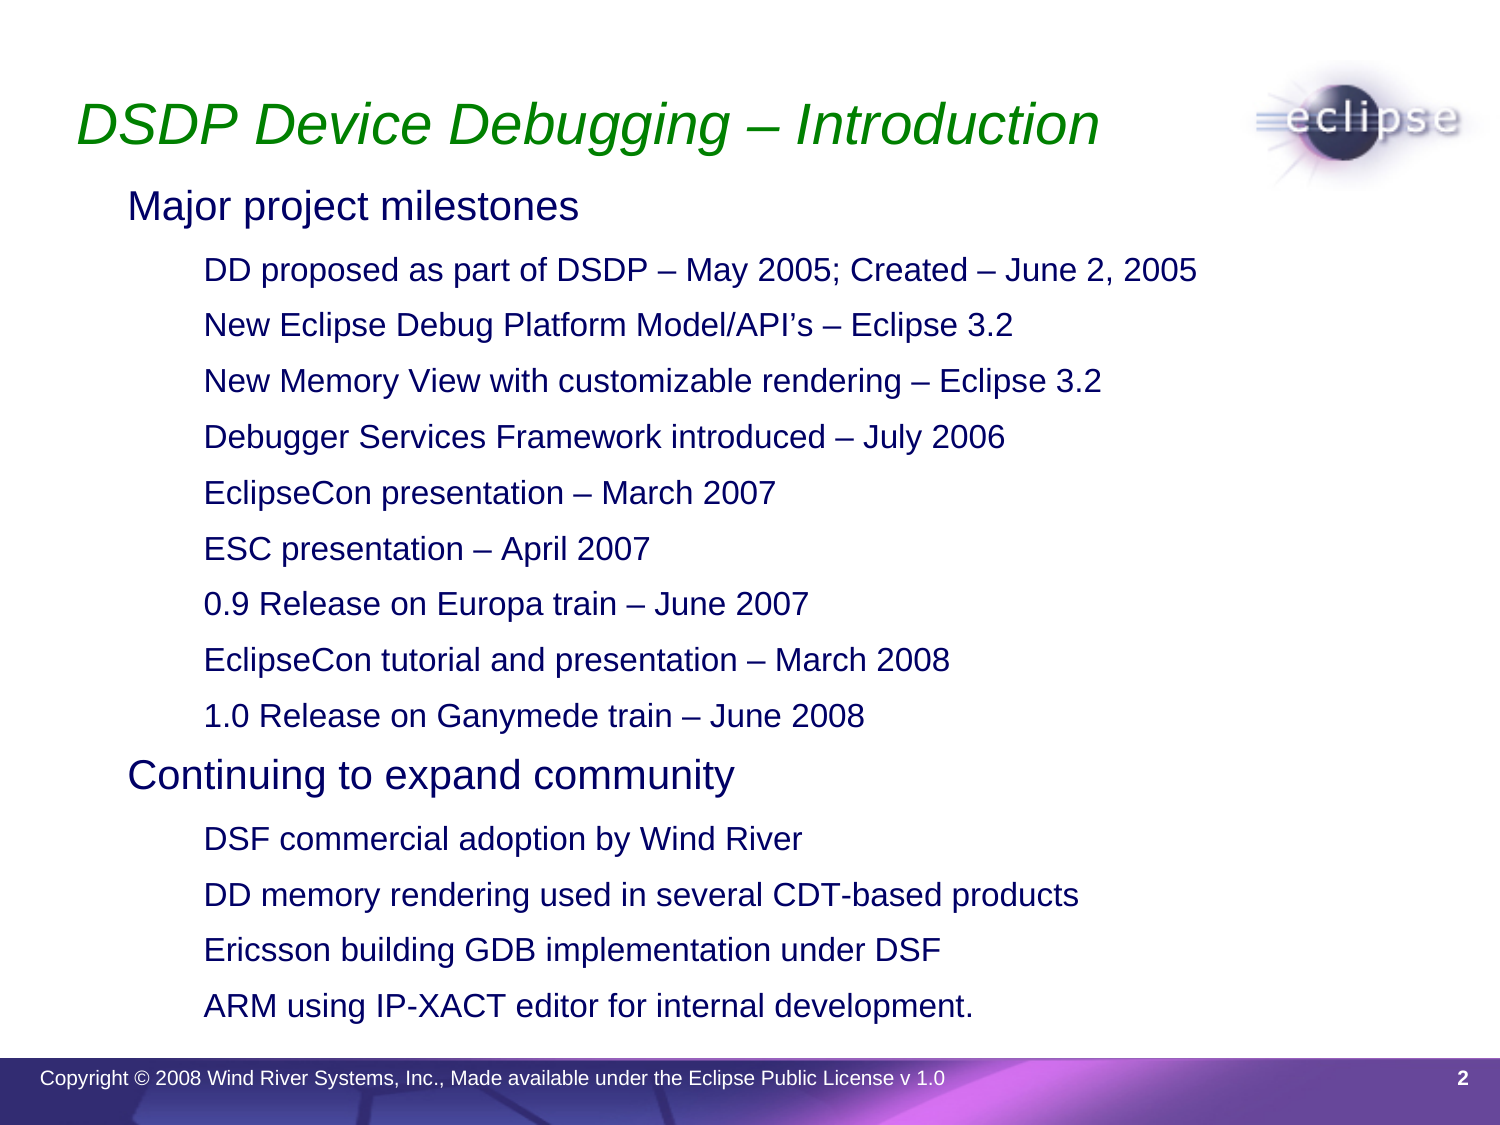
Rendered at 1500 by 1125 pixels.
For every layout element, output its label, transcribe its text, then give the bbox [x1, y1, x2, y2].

list Major project milestones DD proposed as part of DSDP – May 2005; Created – June 2, 2005 New Eclipse Debug Platform Model/API’s – Eclipse 3.2 New Memory View with customizable rendering – Eclipse 3.2 Debugger Services Framework introduced – July 2006 EclipseCon presentation – March 2007 ESC presentation – April 2007 0.9 Release on Europa train – June 2007 EclipseCon tutorial and presentation – March 2008 1.0 Release on Ganymede train – June 2008 Continuing to expand community DSF commercial adoption by Wind River DD memory rendering used in several CDT-based products Ericsson building GDB implementation under DSF ARM using IP-XACT editor for internal development. [112, 174, 1389, 1038]
text_box <number> [1133, 1059, 1484, 1100]
picture [0, 1058, 1500, 1125]
title DSDP Device Debugging – Introduction [26, 90, 1223, 172]
picture [1222, 60, 1500, 191]
